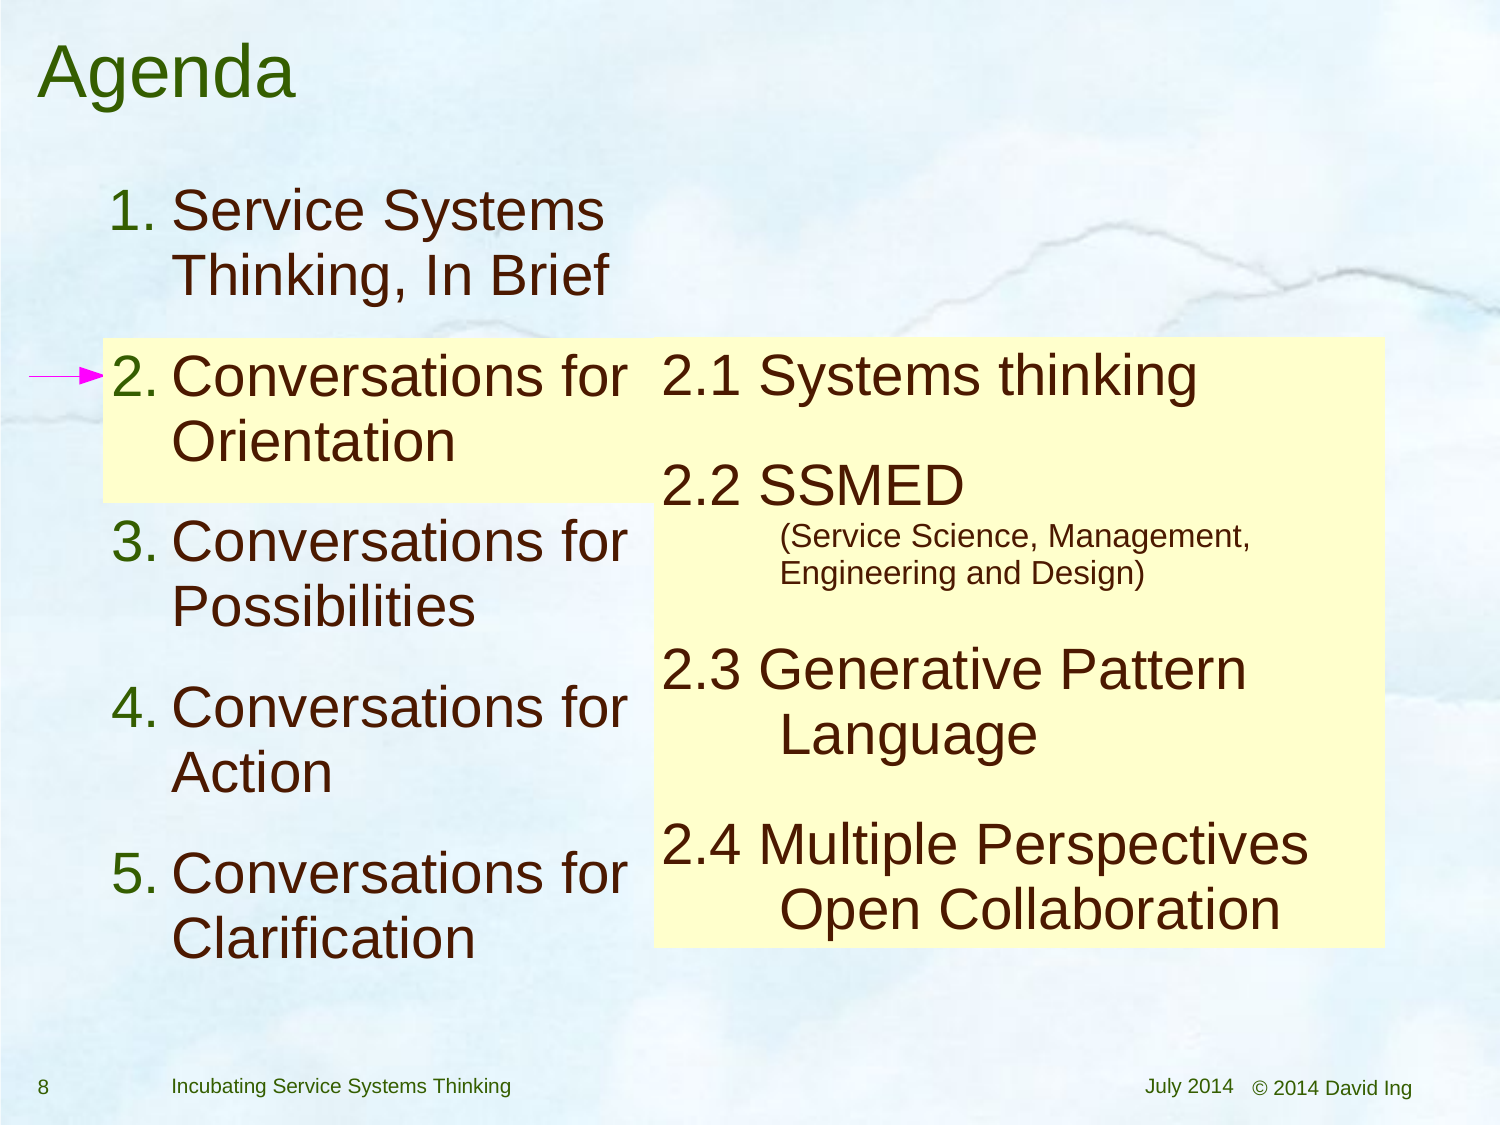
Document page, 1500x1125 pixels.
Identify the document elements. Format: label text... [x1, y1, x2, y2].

table_cell Conversations for Orientation [166, 338, 658, 503]
table_header 2.1 Systems thinking 2.2 SSMED (Service Science, Management, Engineering and Design) 2.3 Generative Pattern Language 2.4 Multiple Perspectives Open Collaboration [658, 337, 1385, 948]
table_header Service Systems Thinking, In Brief [166, 172, 658, 338]
table_cell Conversations for Possibilities [166, 503, 658, 669]
table_cell Conversations for Clarification [166, 835, 658, 1000]
table_cell 5. [103, 835, 166, 1000]
table_cell Conversations for Action [166, 669, 658, 835]
title Agenda [37, 37, 1463, 152]
table_cell 3. [103, 503, 166, 669]
table_cell 4. [103, 669, 166, 835]
table_cell 2. [103, 338, 166, 503]
picture [0, 0, 1500, 1125]
table_header 1. [103, 172, 166, 338]
